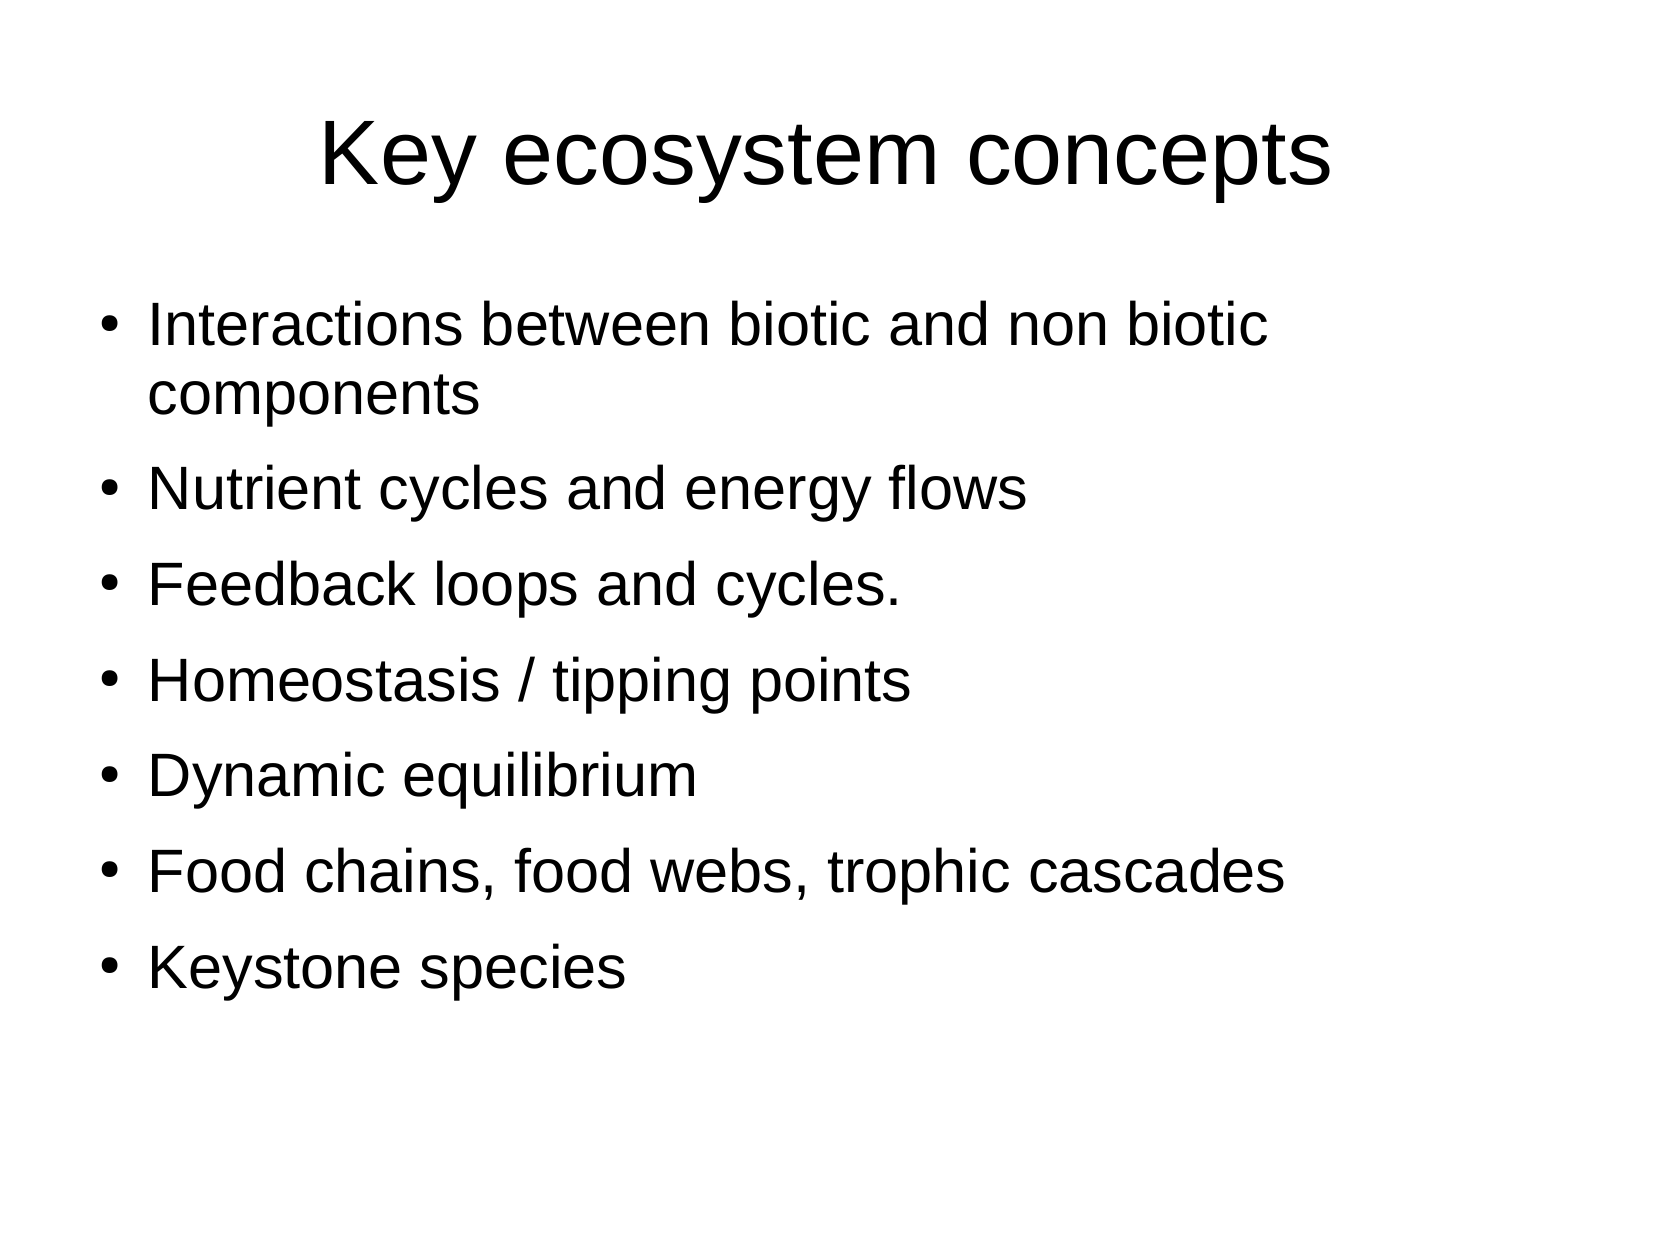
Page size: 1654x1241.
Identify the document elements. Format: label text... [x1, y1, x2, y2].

title Key ecosystem concepts [82, 49, 1571, 257]
list Interactions between biotic and non biotic components Nutrient cycles and energy flows Feedback loops and cycles. Homeostasis / tipping points Dynamic equilibrium Food chains, food webs, trophic cascades Keystone species [82, 290, 1538, 1010]
